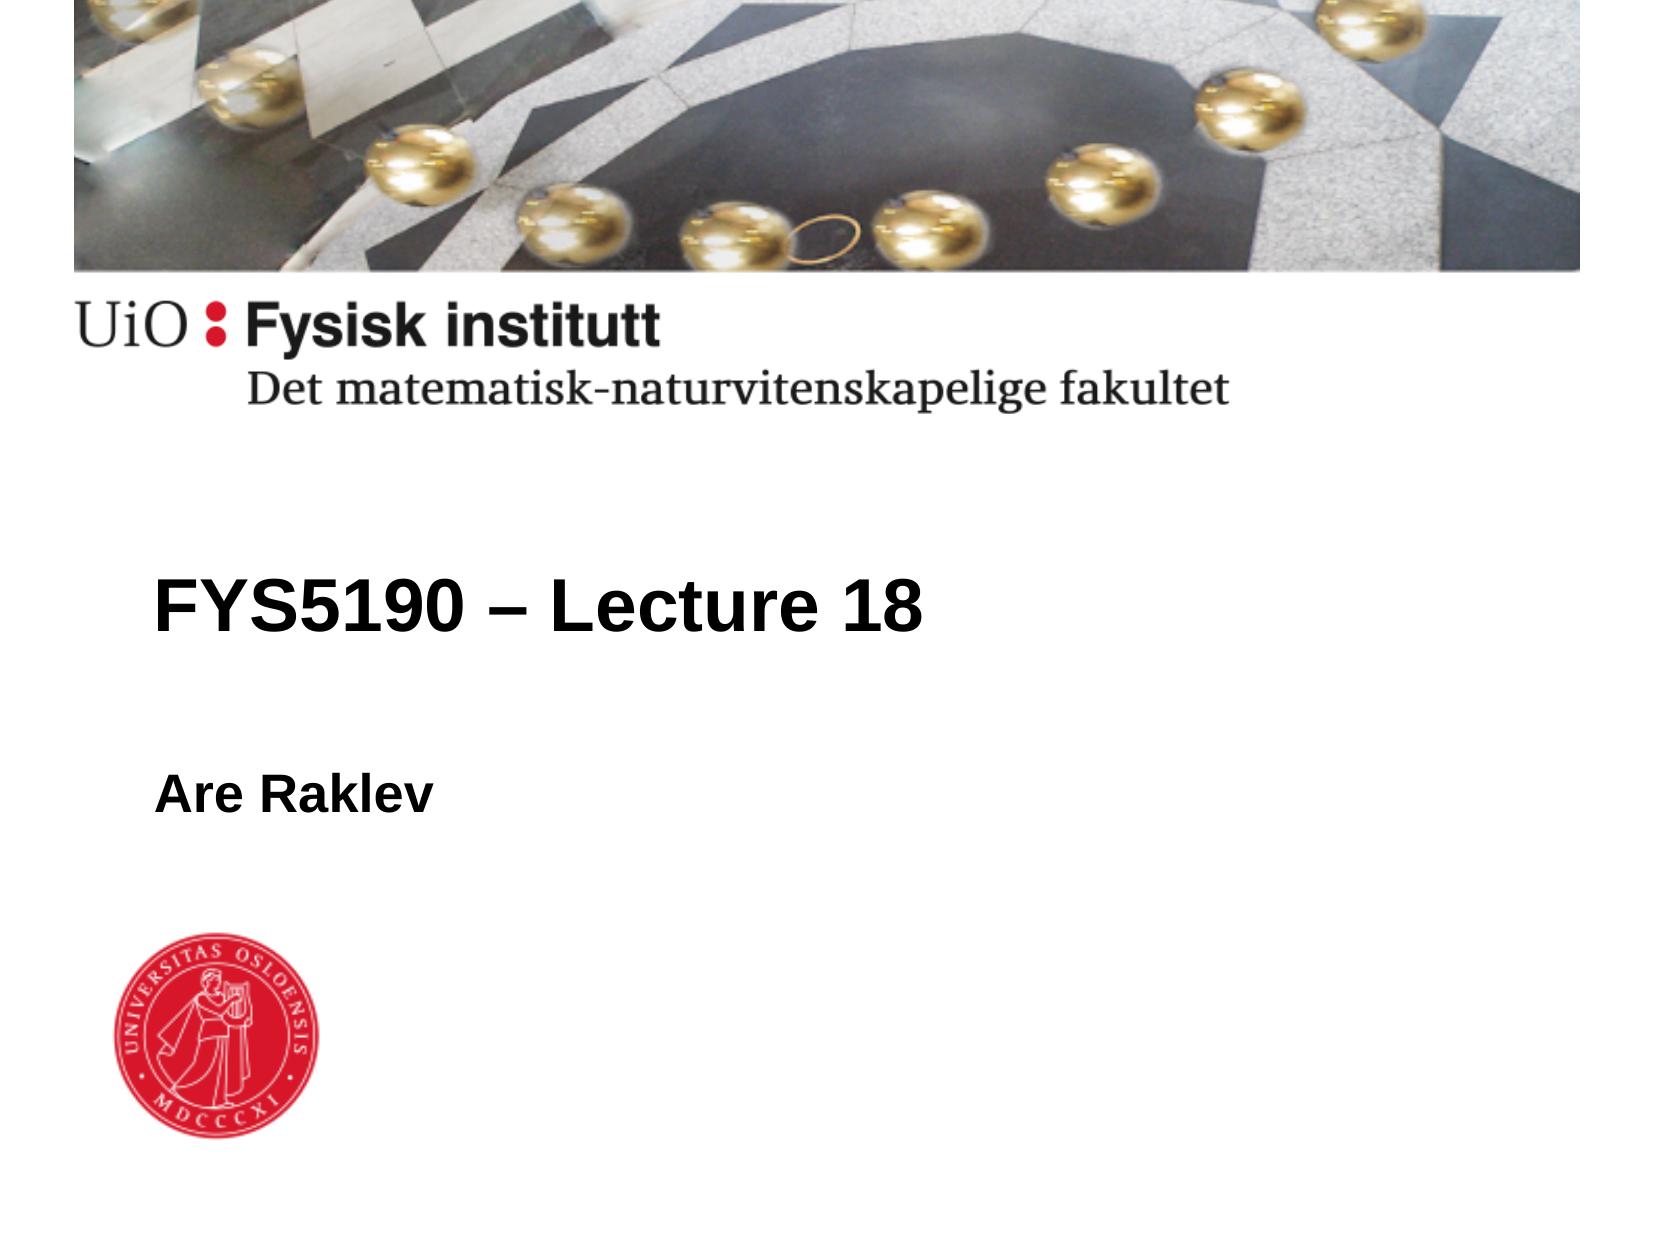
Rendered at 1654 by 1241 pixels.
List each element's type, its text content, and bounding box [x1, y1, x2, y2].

title Are Raklev [153, 725, 1500, 862]
picture [109, 927, 326, 1147]
subtitle FYS5190 – Lecture 18 [153, 545, 1463, 666]
picture [72, 292, 1238, 420]
picture [74, 0, 1580, 280]
